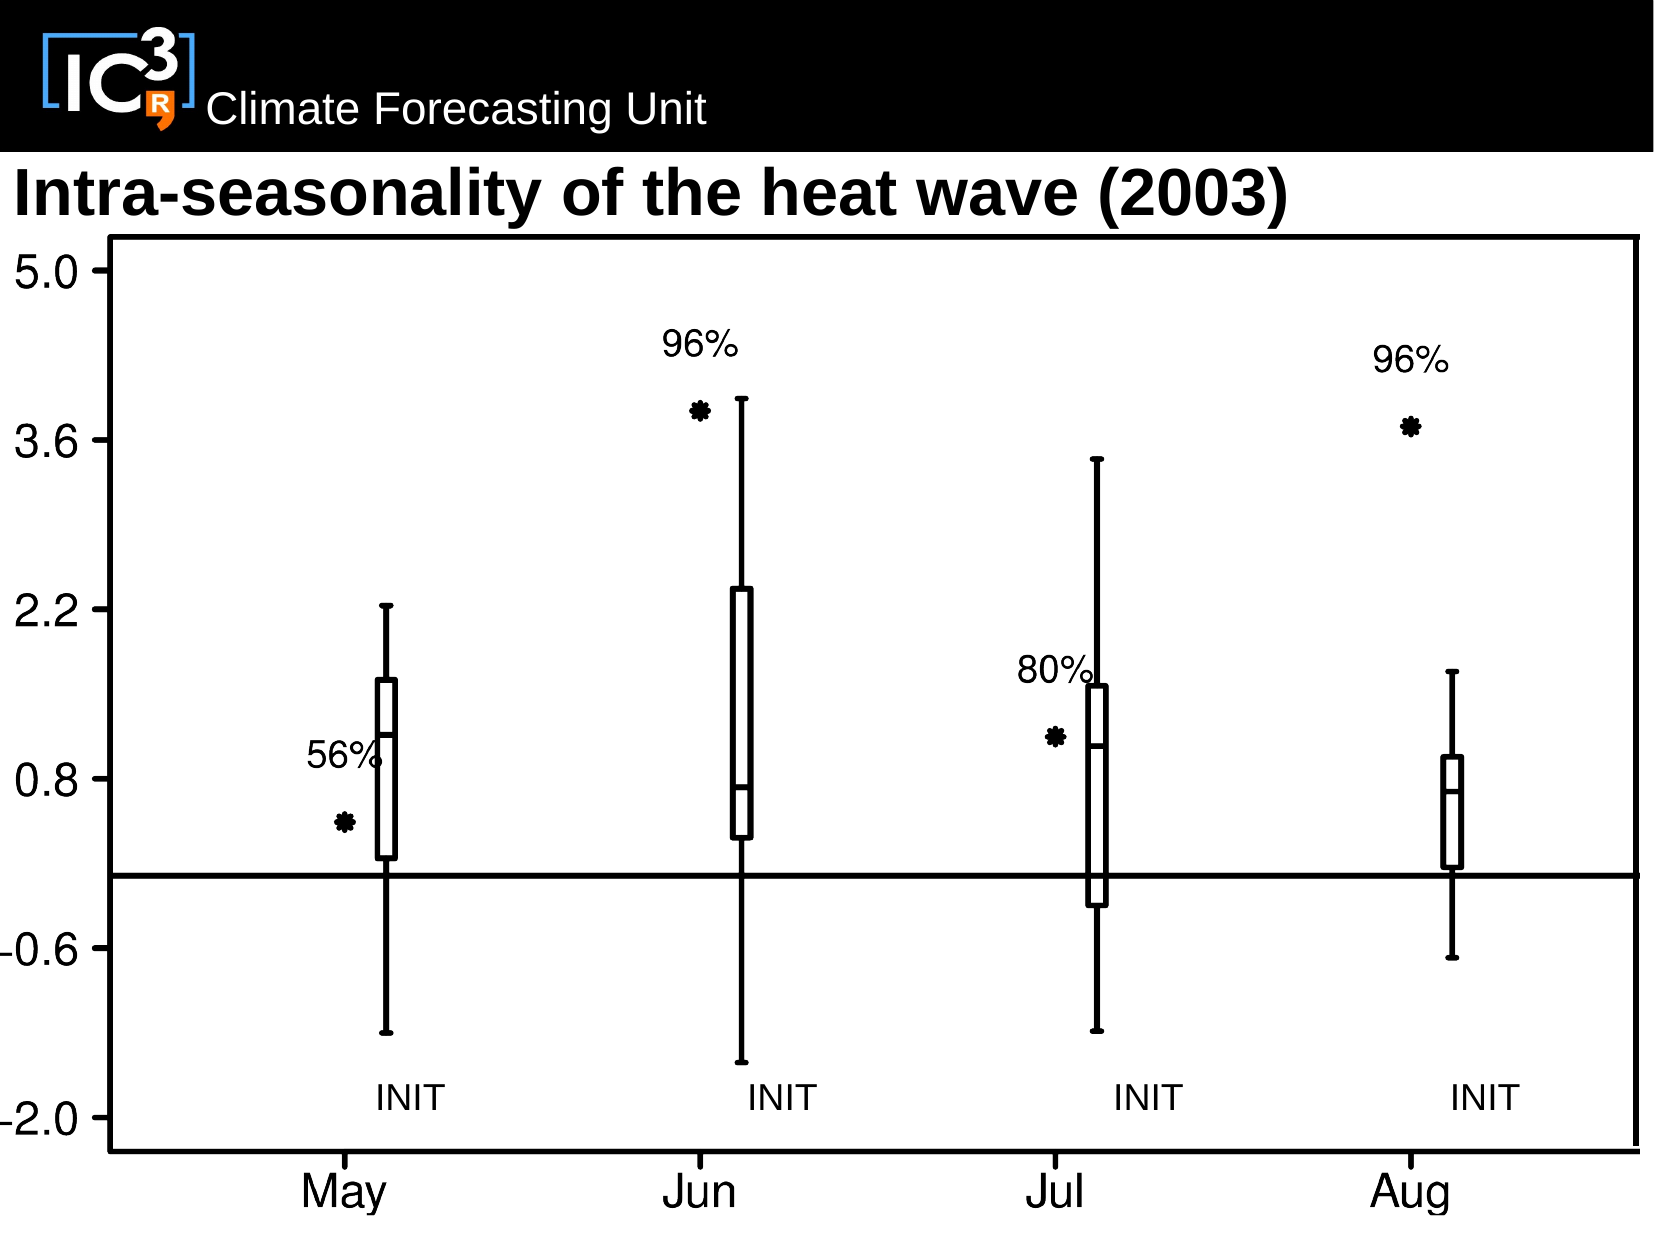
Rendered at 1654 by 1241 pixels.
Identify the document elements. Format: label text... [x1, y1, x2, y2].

text_box Climate Forecasting Unit [190, 70, 791, 146]
text_box INIT [360, 1068, 461, 1126]
picture [0, 233, 1642, 1217]
text_box INIT [732, 1068, 833, 1126]
text_box Intra-seasonality of the heat wave (2003) [0, 147, 1653, 238]
text_box [230, 0, 1653, 147]
text_box INIT [1435, 1068, 1536, 1126]
picture [1, 0, 230, 147]
text_box INIT [1098, 1068, 1200, 1126]
